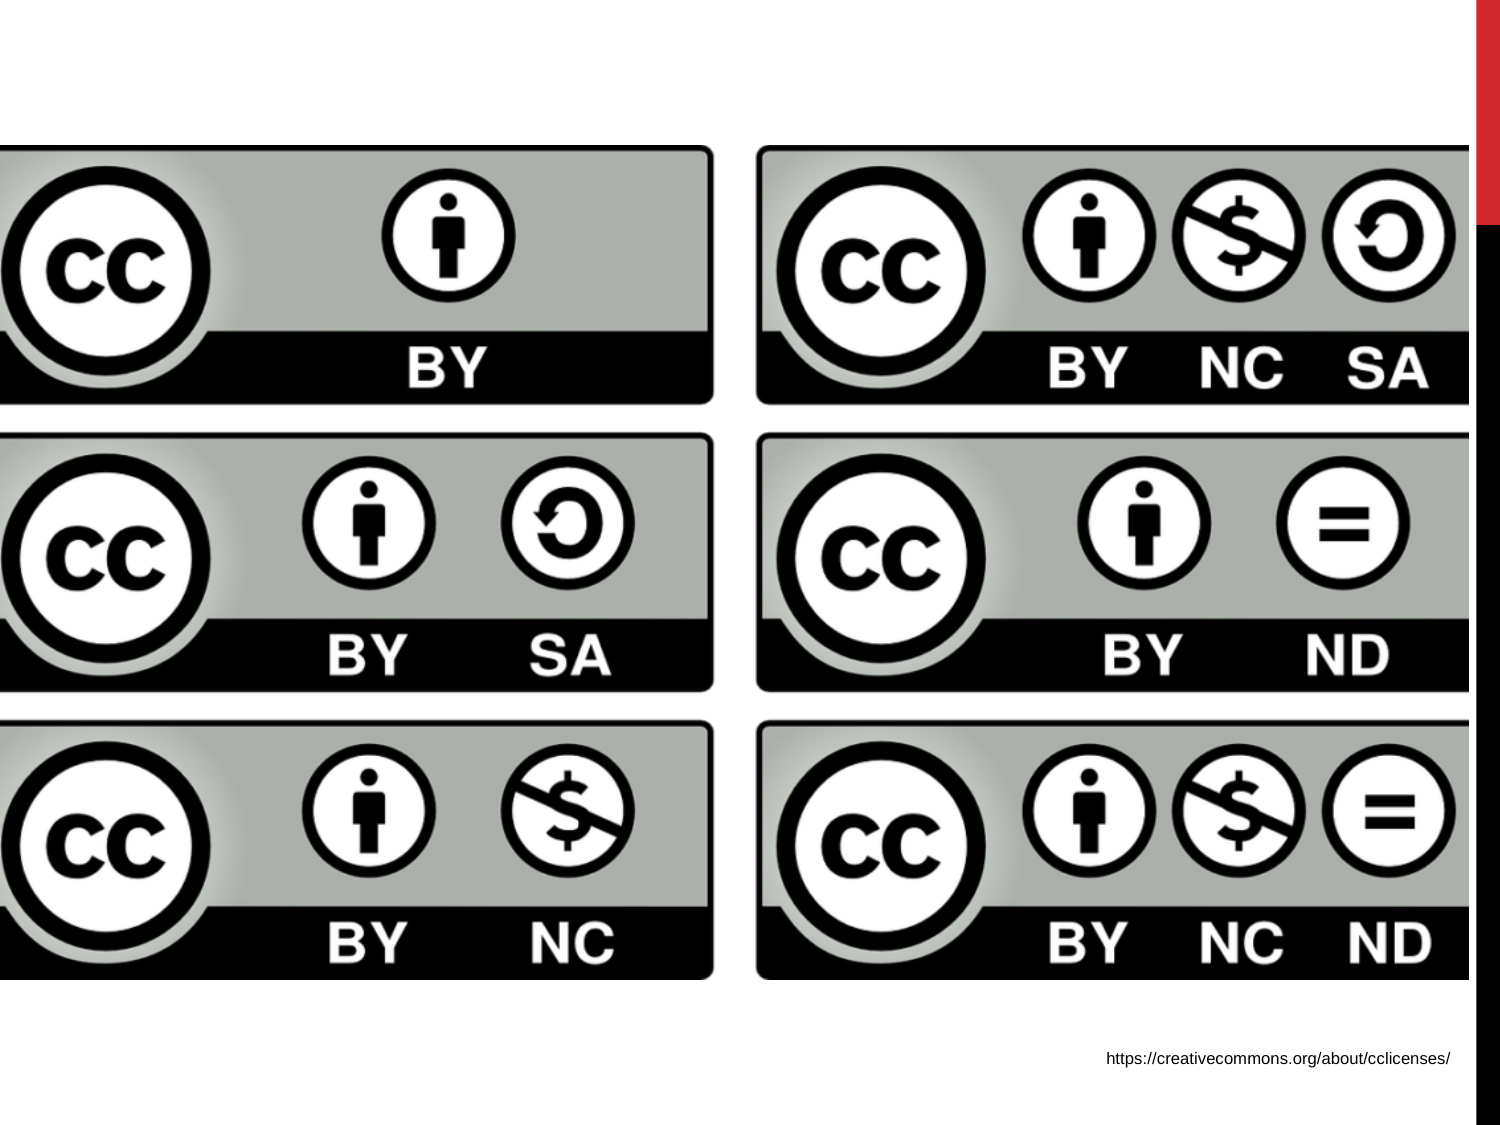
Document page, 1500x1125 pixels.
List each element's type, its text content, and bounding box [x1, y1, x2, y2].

text_box https://creativecommons.org/about/cclicenses/ [1091, 1040, 1469, 1097]
picture [0, 145, 1469, 980]
